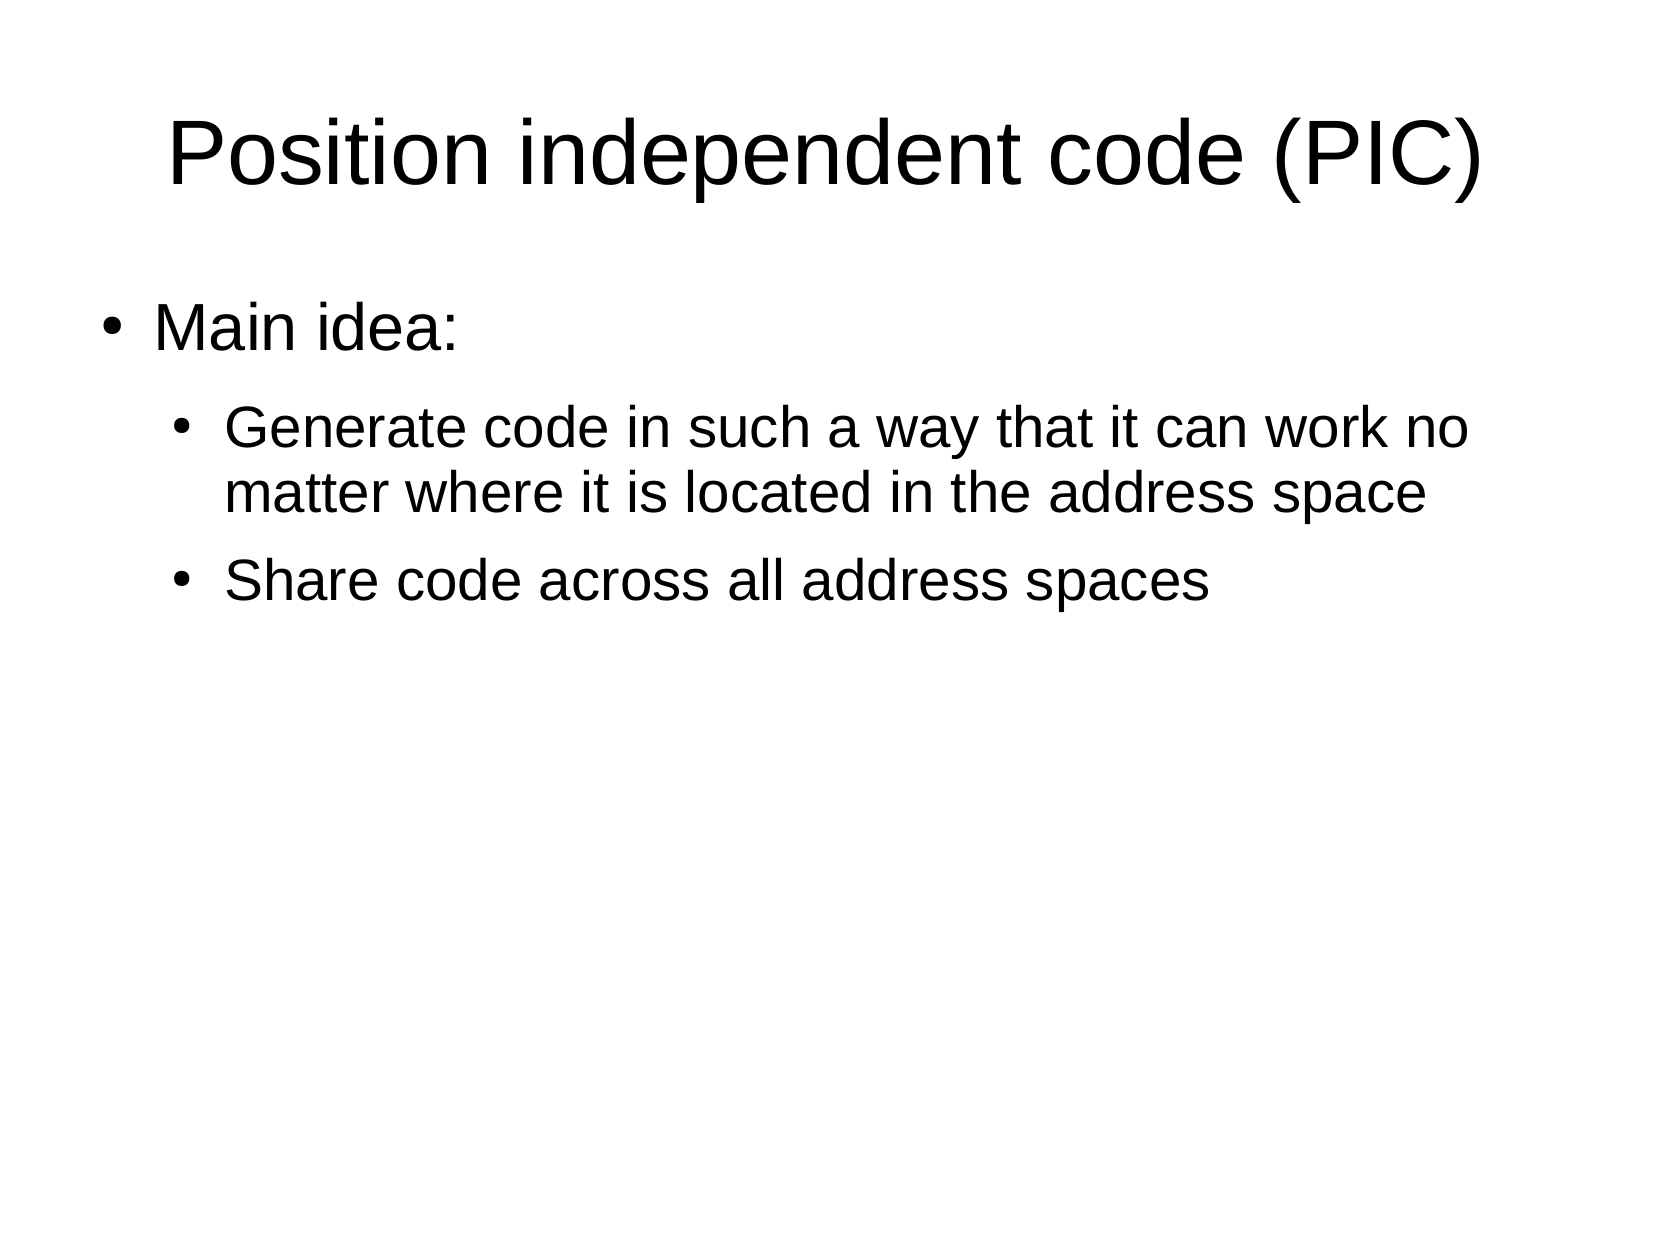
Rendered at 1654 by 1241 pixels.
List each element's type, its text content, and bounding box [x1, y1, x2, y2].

list Main idea: Generate code in such a way that it can work no matter where it is located in the address space Share code across all address spaces [82, 290, 1571, 1010]
title Position independent code (PIC) [82, 49, 1571, 257]
